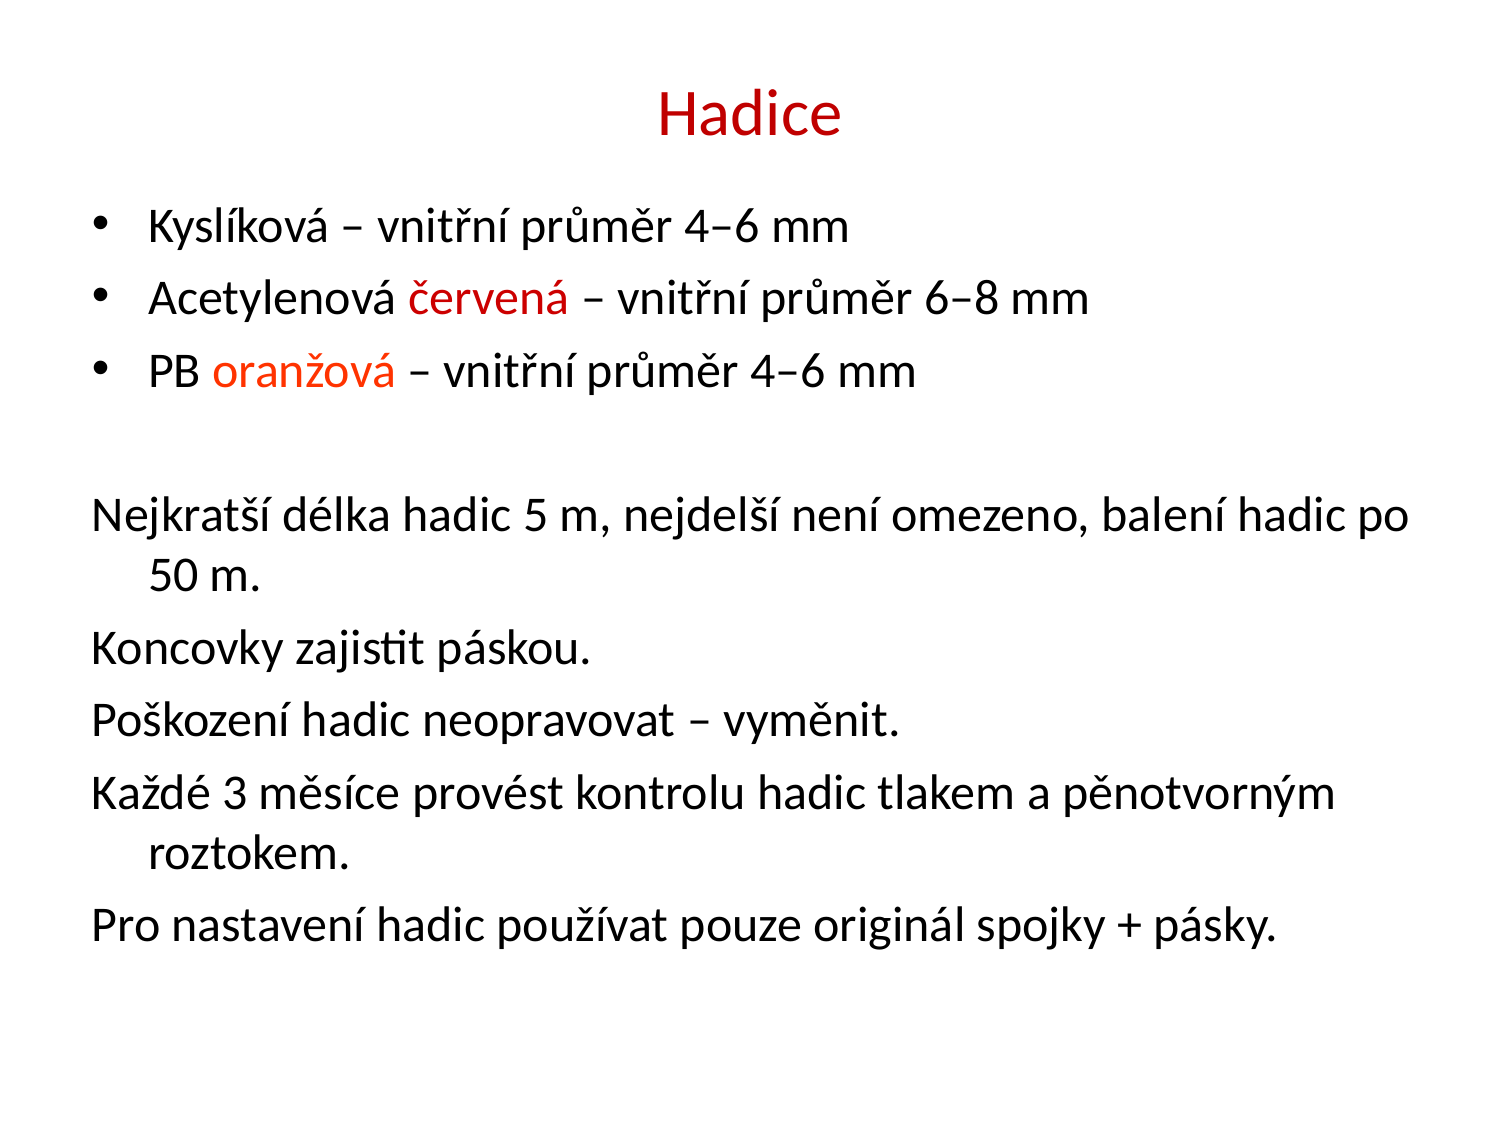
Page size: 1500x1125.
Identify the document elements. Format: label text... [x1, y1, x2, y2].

list Kyslíková – vnitřní průměr 4–6 mm Acetylenová červená – vnitřní průměr 6–8 mm PB oranžová – vnitřní průměr 4–6 mm Nejkratší délka hadic 5 m, nejdelší není omezeno, balení hadic po 50 m. Koncovky zajistit páskou. Poškození hadic neopravovat – vyměnit. Každé 3 měsíce provést kontrolu hadic tlakem a pěnotvorným roztokem. Pro nastavení hadic používat pouze originál spojky + pásky. [76, 184, 1427, 1032]
title Hadice [75, 45, 1426, 173]
